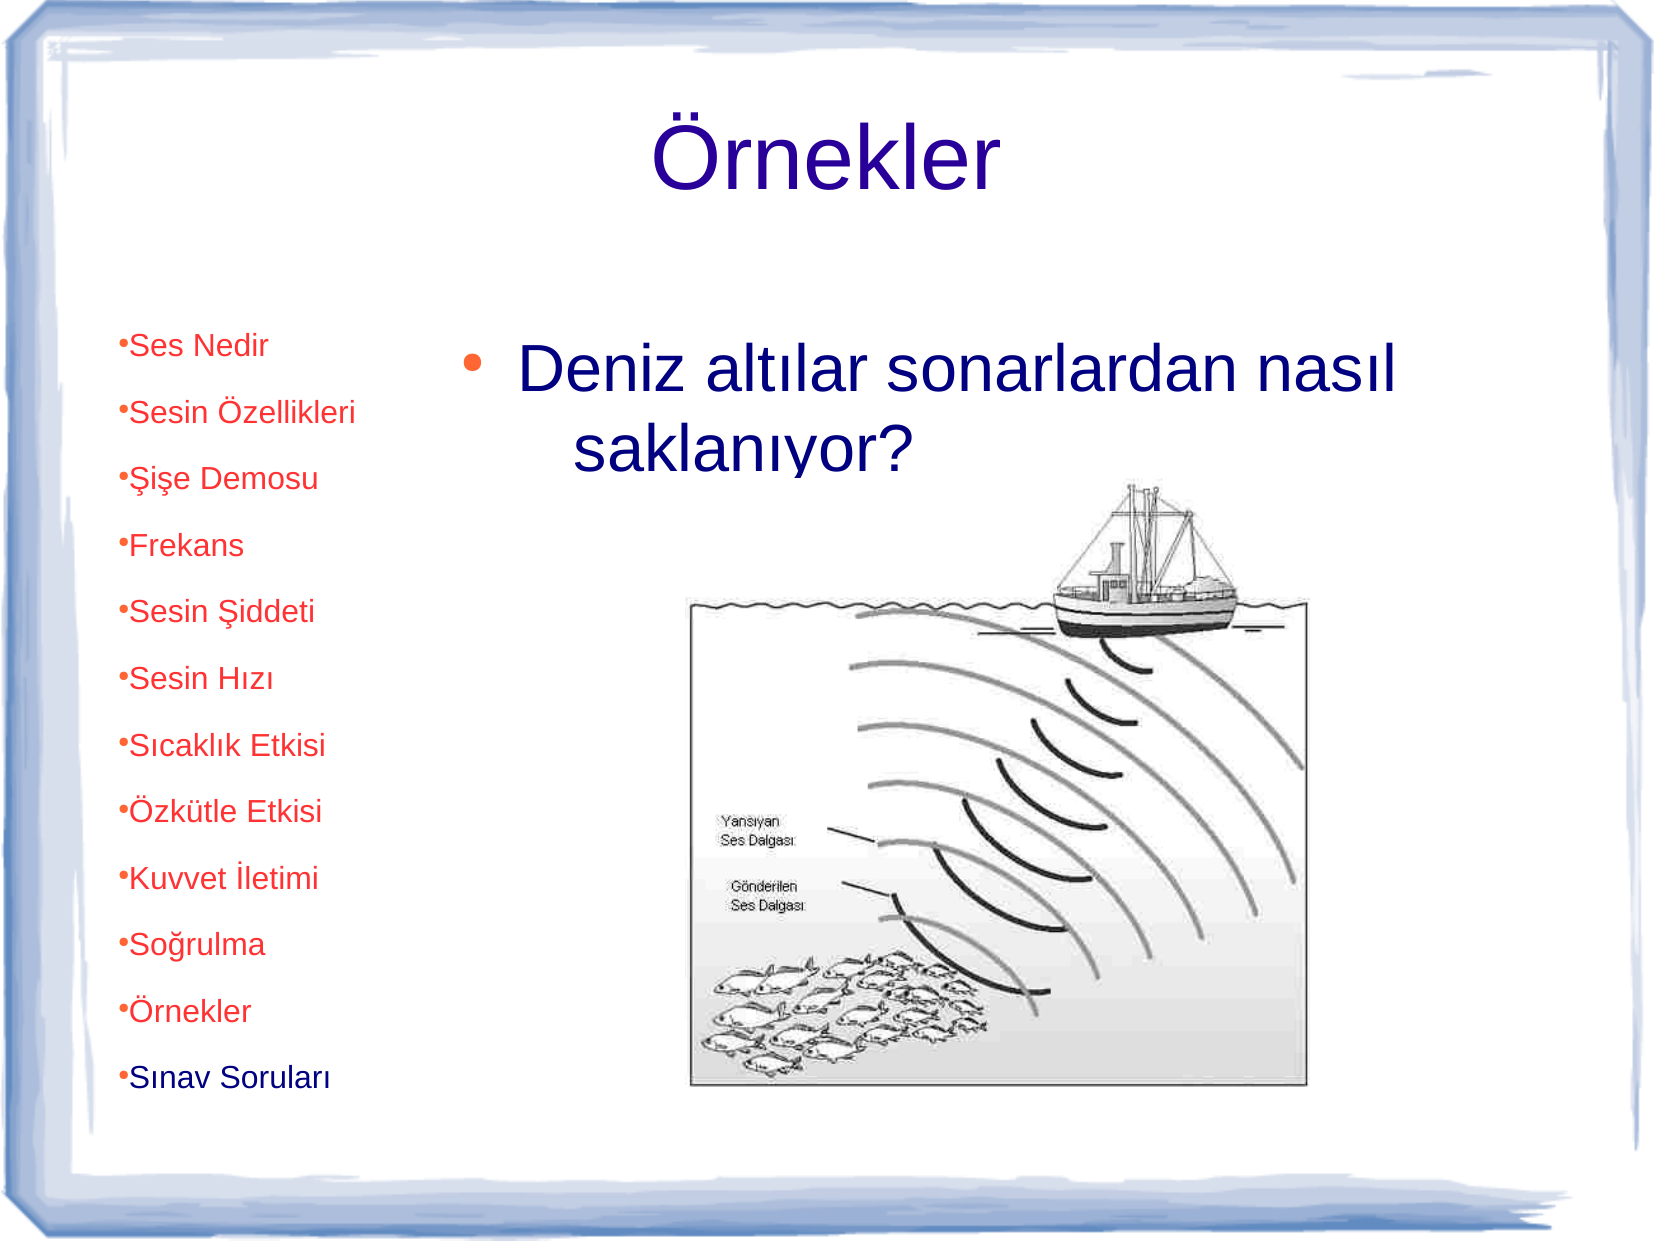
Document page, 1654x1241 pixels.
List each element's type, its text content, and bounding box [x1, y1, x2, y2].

title Örnekler [82, 49, 1571, 257]
list Ses Nedir Sesin Özellikleri Şişe Demosu Frekans Sesin Şiddeti Sesin Hızı Sıcaklık Etkisi Özkütle Etkisi Kuvvet İletimi Soğrulma Örnekler Sınav Soruları [118, 324, 438, 1097]
list Deniz altılar sonarlardan nasıl saklanıyor? [460, 324, 1572, 1004]
picture [685, 478, 1310, 1087]
